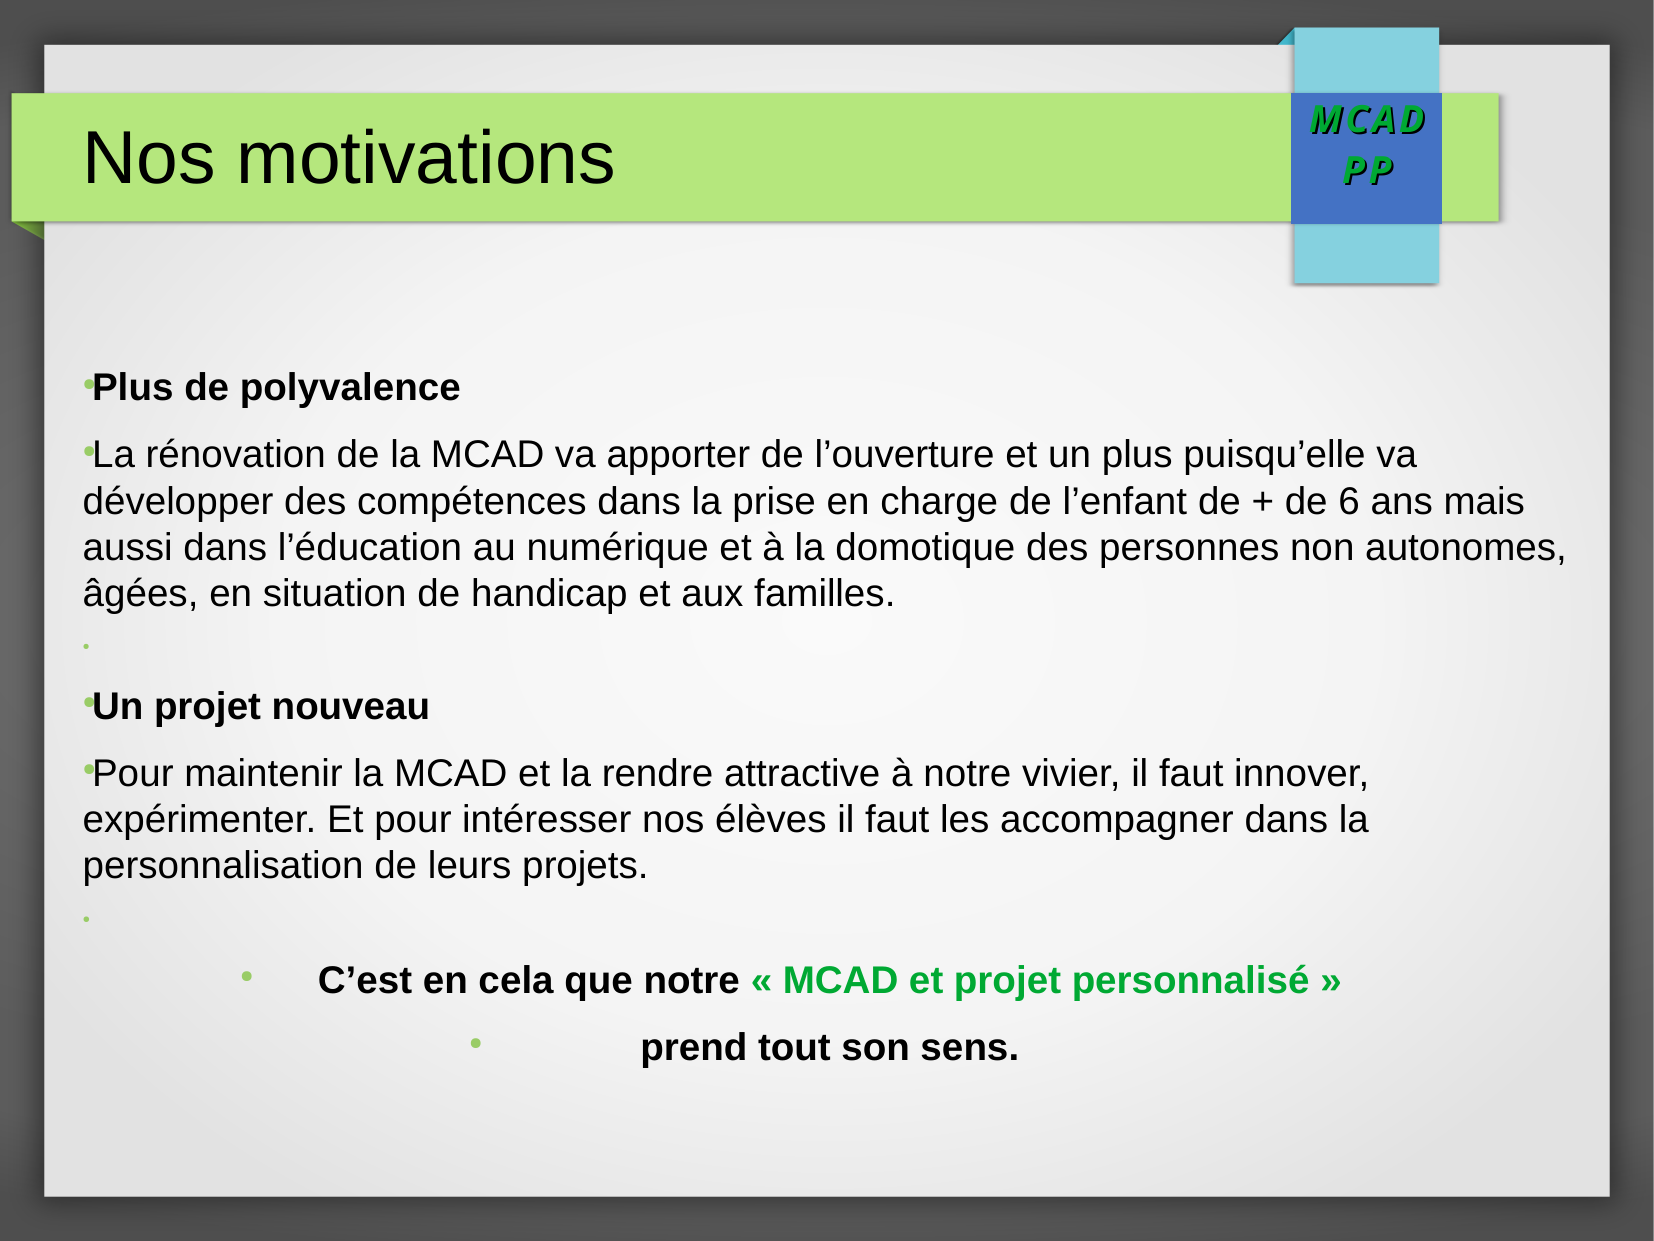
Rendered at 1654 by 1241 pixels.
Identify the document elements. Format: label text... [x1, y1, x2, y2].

title Nos motivations [82, 94, 1264, 213]
list Plus de polyvalence La rénovation de la MCAD va apporter de l’ouverture et un plus puisqu’elle va développer des compétences dans la prise en charge de l’enfant de + de 6 ans mais aussi dans l’éducation au numérique et à la domotique des personnes non autonomes, âgées, en situation de handicap et aux familles. Un projet nouveau Pour maintenir la MCAD et la rendre attractive à notre vivier, il faut innover, expérimenter. Et pour intéresser nos élèves il faut les accompagner dans la personnalisation de leurs projets. C’est en cela que notre « MCAD et projet personnalisé » prend tout son sens. [82, 295, 1571, 1075]
table_header MCAD PP [1291, 93, 1442, 224]
